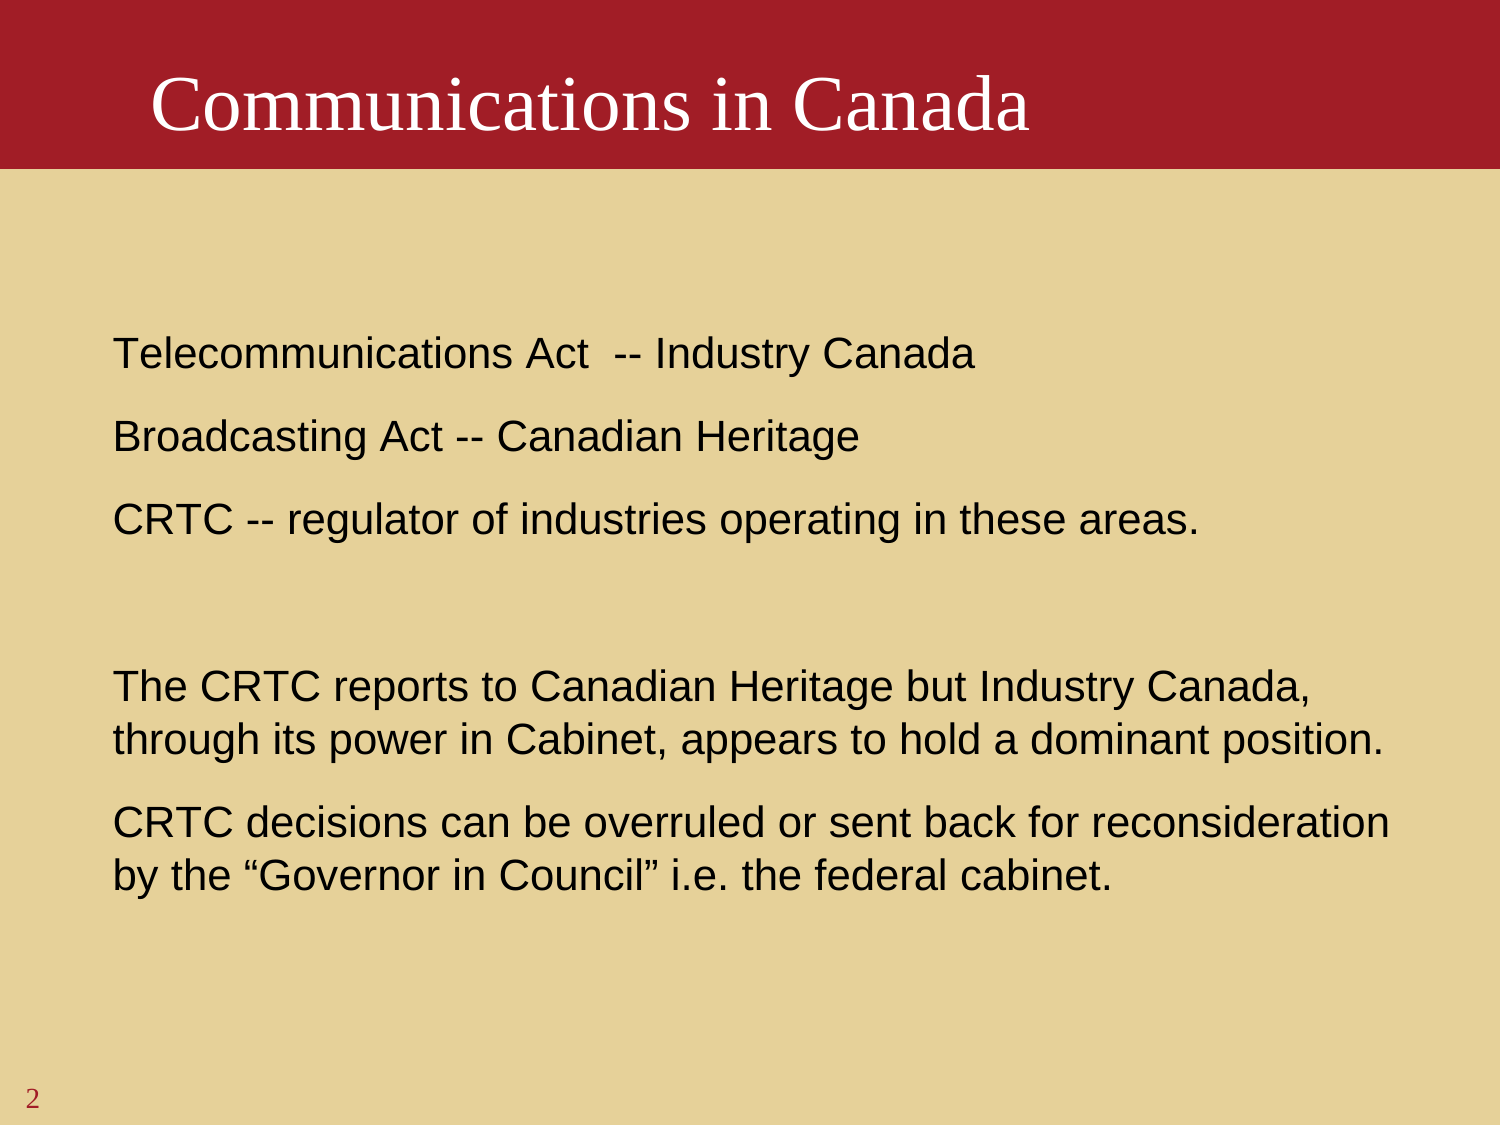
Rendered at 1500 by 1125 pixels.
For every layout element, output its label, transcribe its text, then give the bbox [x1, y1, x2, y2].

list Telecommunications Act -- Industry Canada Broadcasting Act -- Canadian Heritage CRTC -- regulator of industries operating in these areas. The CRTC reports to Canadian Heritage but Industry Canada, through its power in Cabinet, appears to hold a dominant position. CRTC decisions can be overruled or sent back for reconsideration by the “Governor in Council” i.e. the federal cabinet. [112, 324, 1438, 1116]
title Communications in Canada [0, 0, 1500, 169]
